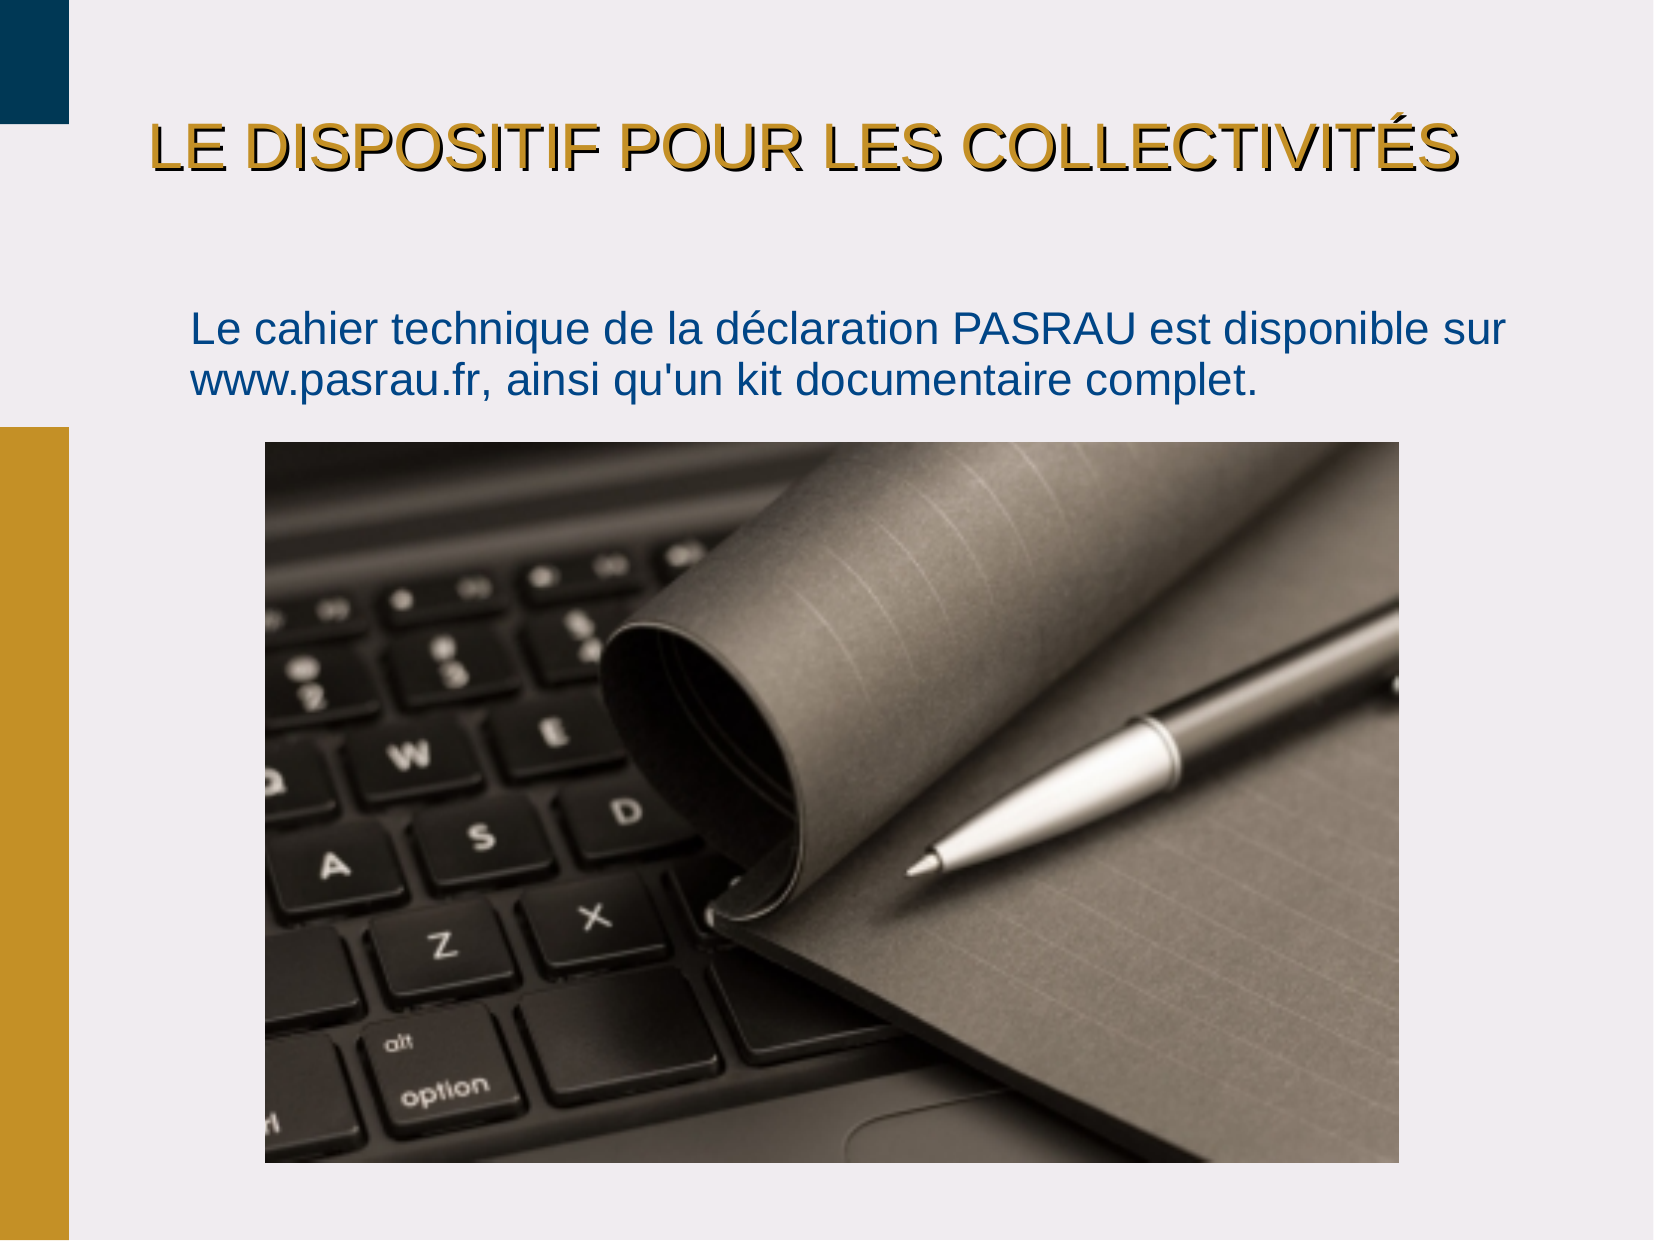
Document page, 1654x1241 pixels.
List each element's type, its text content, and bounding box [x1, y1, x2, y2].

title LE DISPOSITIF POUR LES COLLECTIVITÉS [147, 78, 1587, 219]
picture [265, 442, 1399, 1163]
text_box Le cahier technique de la déclaration PASRAU est disponible sur www.pasrau.fr, ainsi qu'un kit documentaire complet. [140, 295, 1536, 413]
